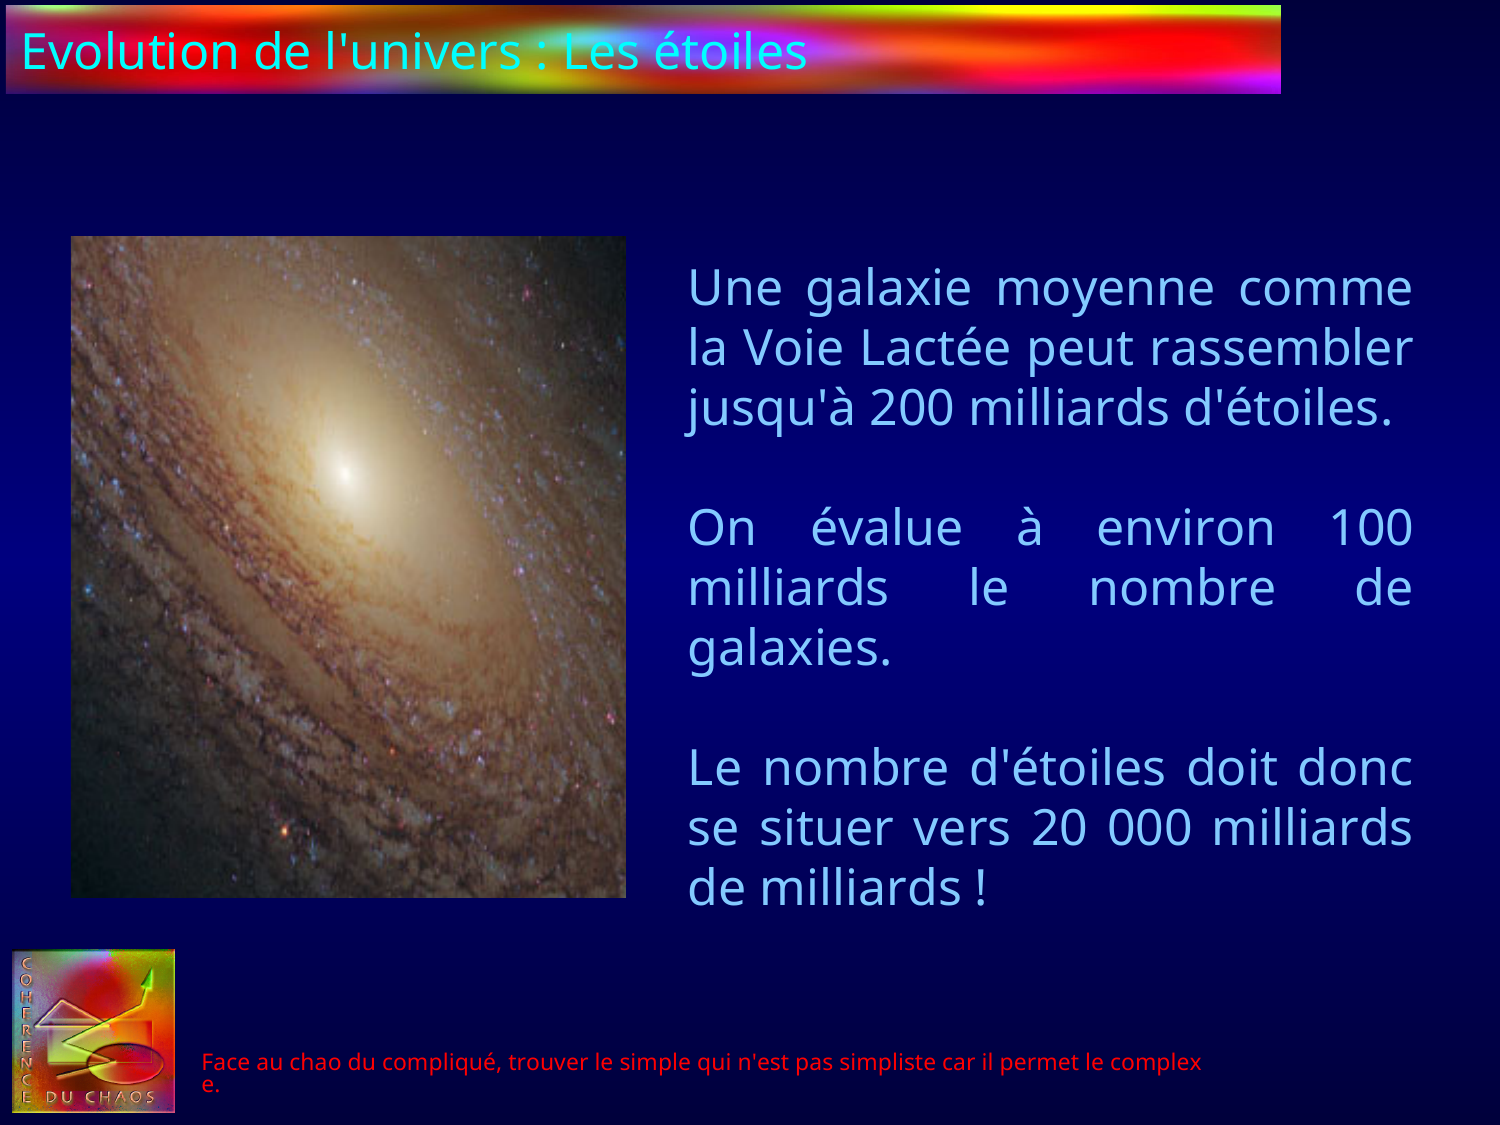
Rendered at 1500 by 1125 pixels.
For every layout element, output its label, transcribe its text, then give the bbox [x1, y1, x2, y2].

text_box [70, 236, 626, 898]
picture [12, 949, 175, 1113]
title Evolution de l'univers : Les étoiles [5, 5, 1281, 94]
text_box Une galaxie moyenne comme la Voie Lactée peut rassembler jusqu'à 200 milliards d'étoiles. On évalue à environ 100 milliards le nombre de galaxies. Le nombre d'étoiles doit donc se situer vers 20 000 milliards de milliards ! [673, 248, 1430, 910]
